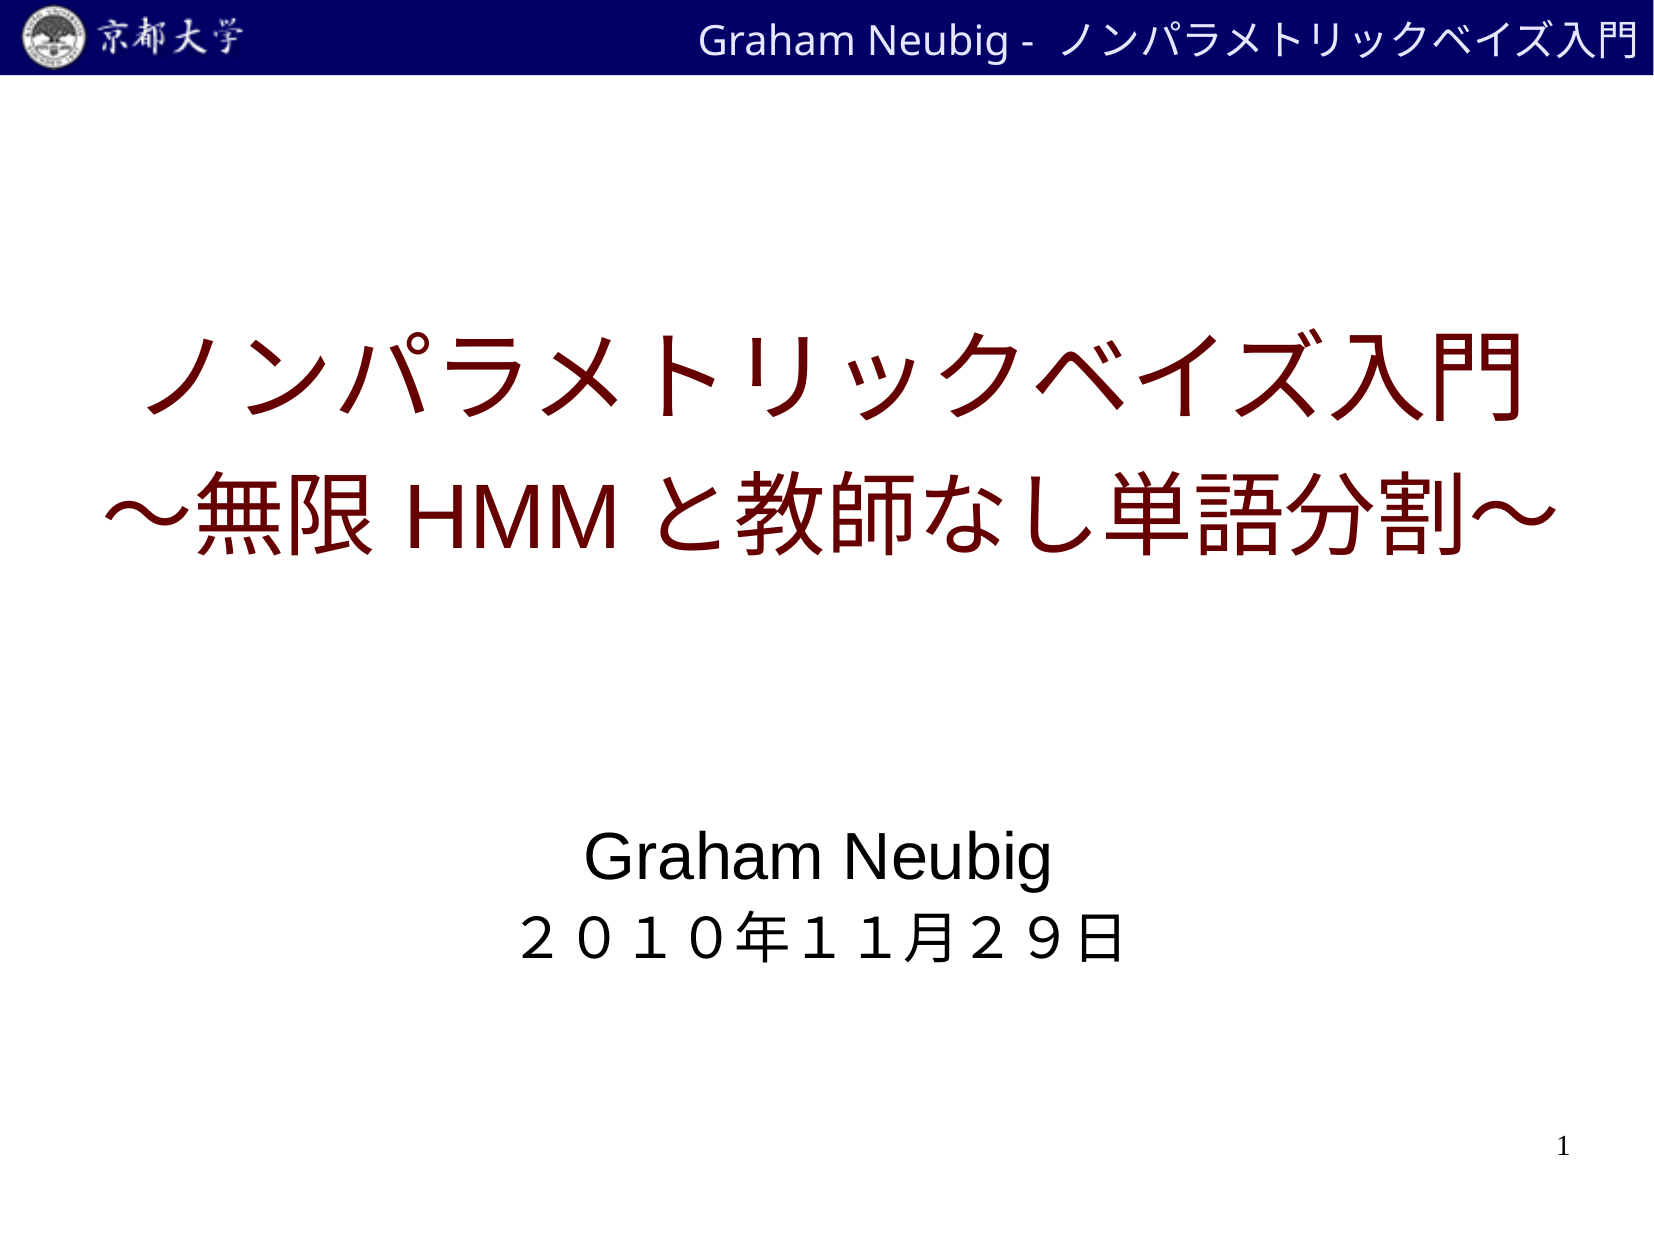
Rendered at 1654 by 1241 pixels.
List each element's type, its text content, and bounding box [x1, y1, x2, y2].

title ノンパラメトリックベイズ入門 〜無限HMMと教師なし単語分割〜 [86, 331, 1576, 542]
subtitle Graham Neubig ２０１０年１１月２９日 [75, 787, 1564, 1007]
picture [0, 0, 247, 70]
